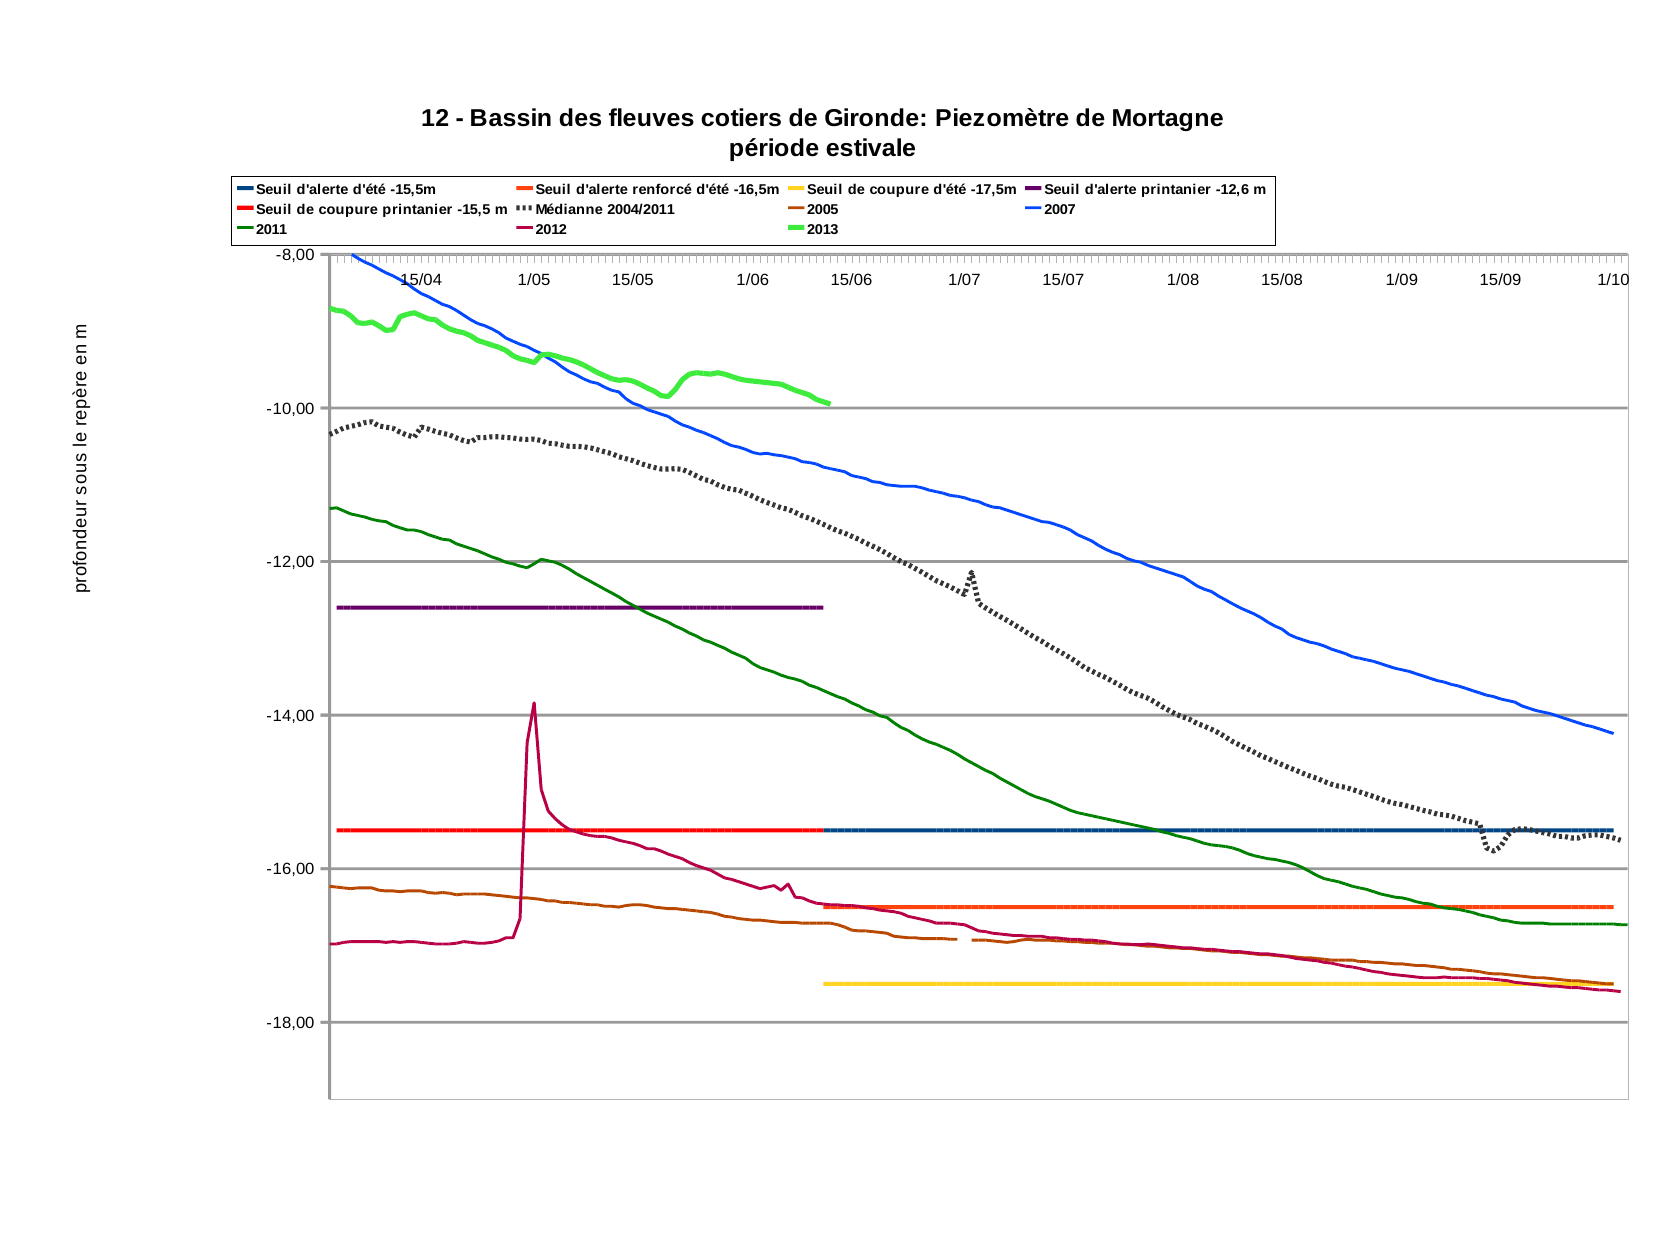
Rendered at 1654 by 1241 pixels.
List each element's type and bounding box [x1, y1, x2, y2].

chart [0, 73, 1654, 1167]
